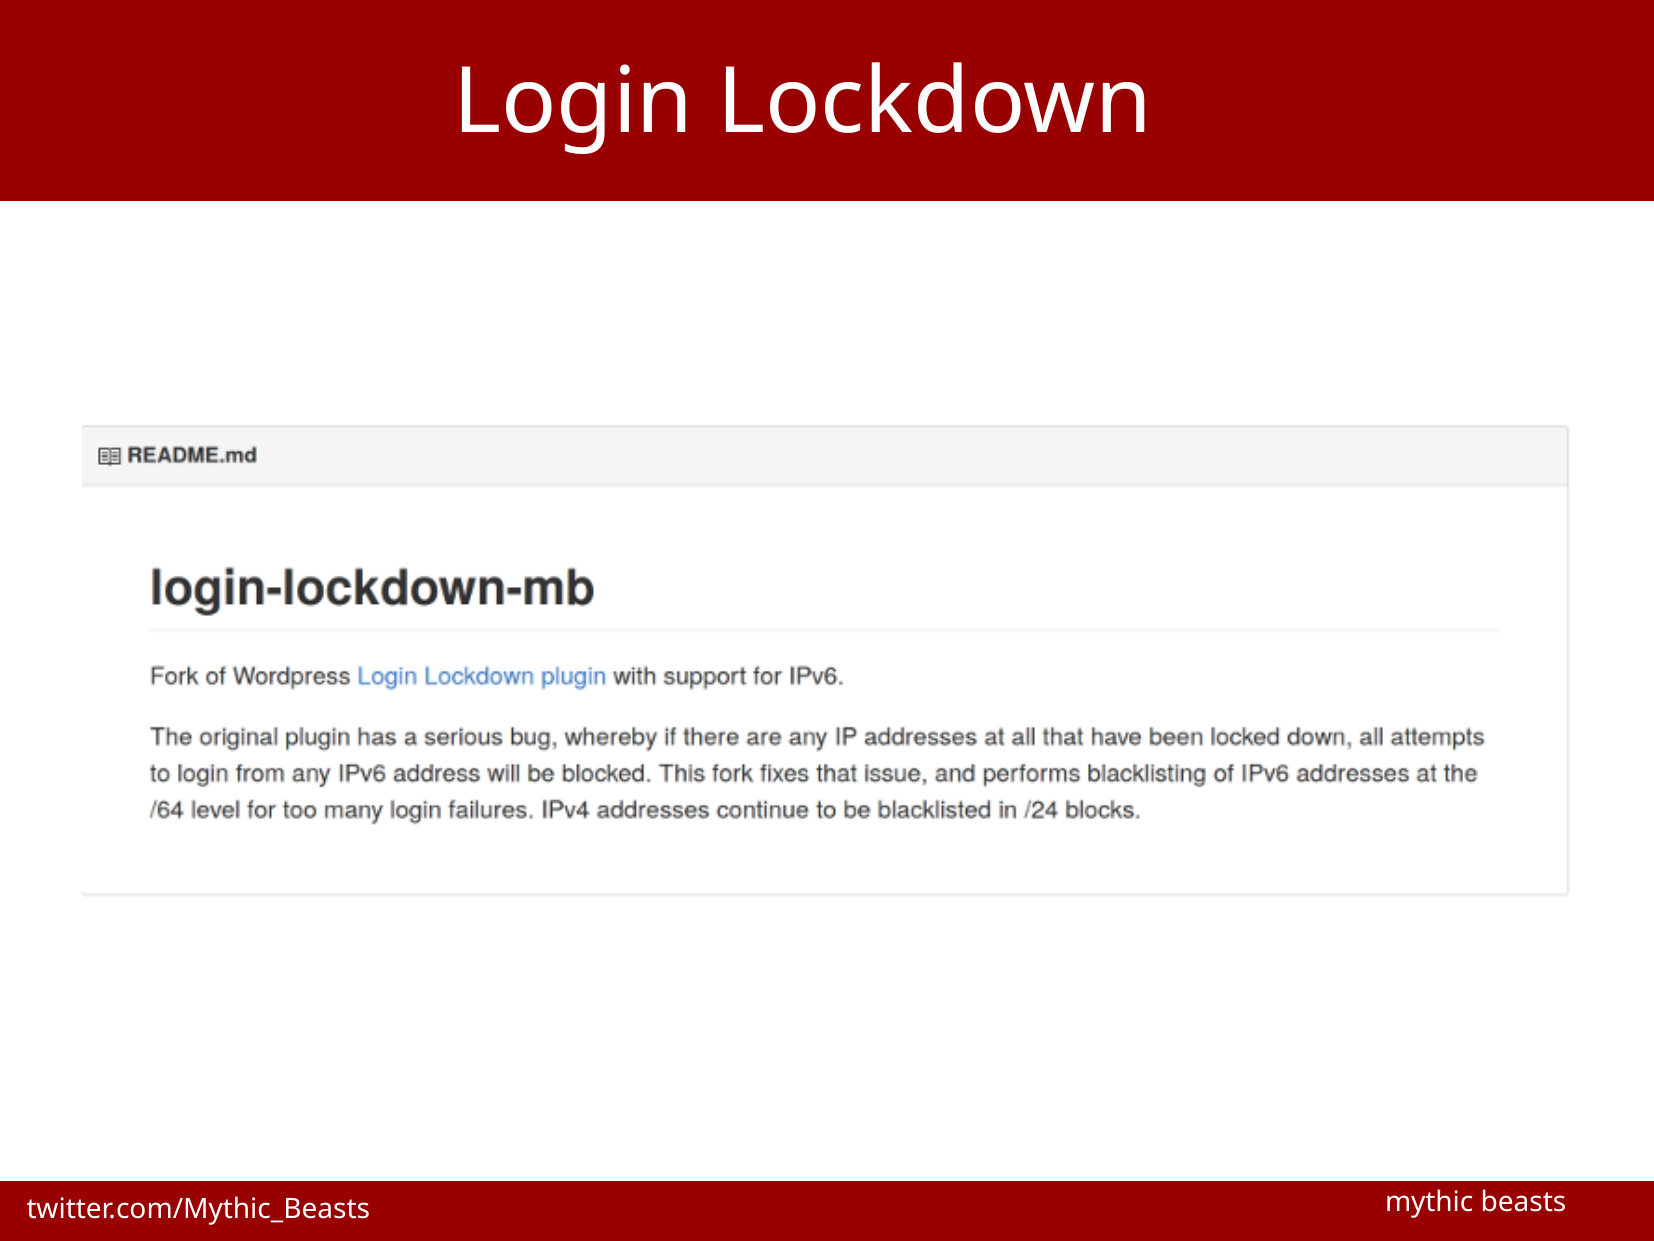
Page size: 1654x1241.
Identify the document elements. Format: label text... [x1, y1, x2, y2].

picture [82, 424, 1571, 899]
title Login Lockdown [59, 0, 1548, 201]
